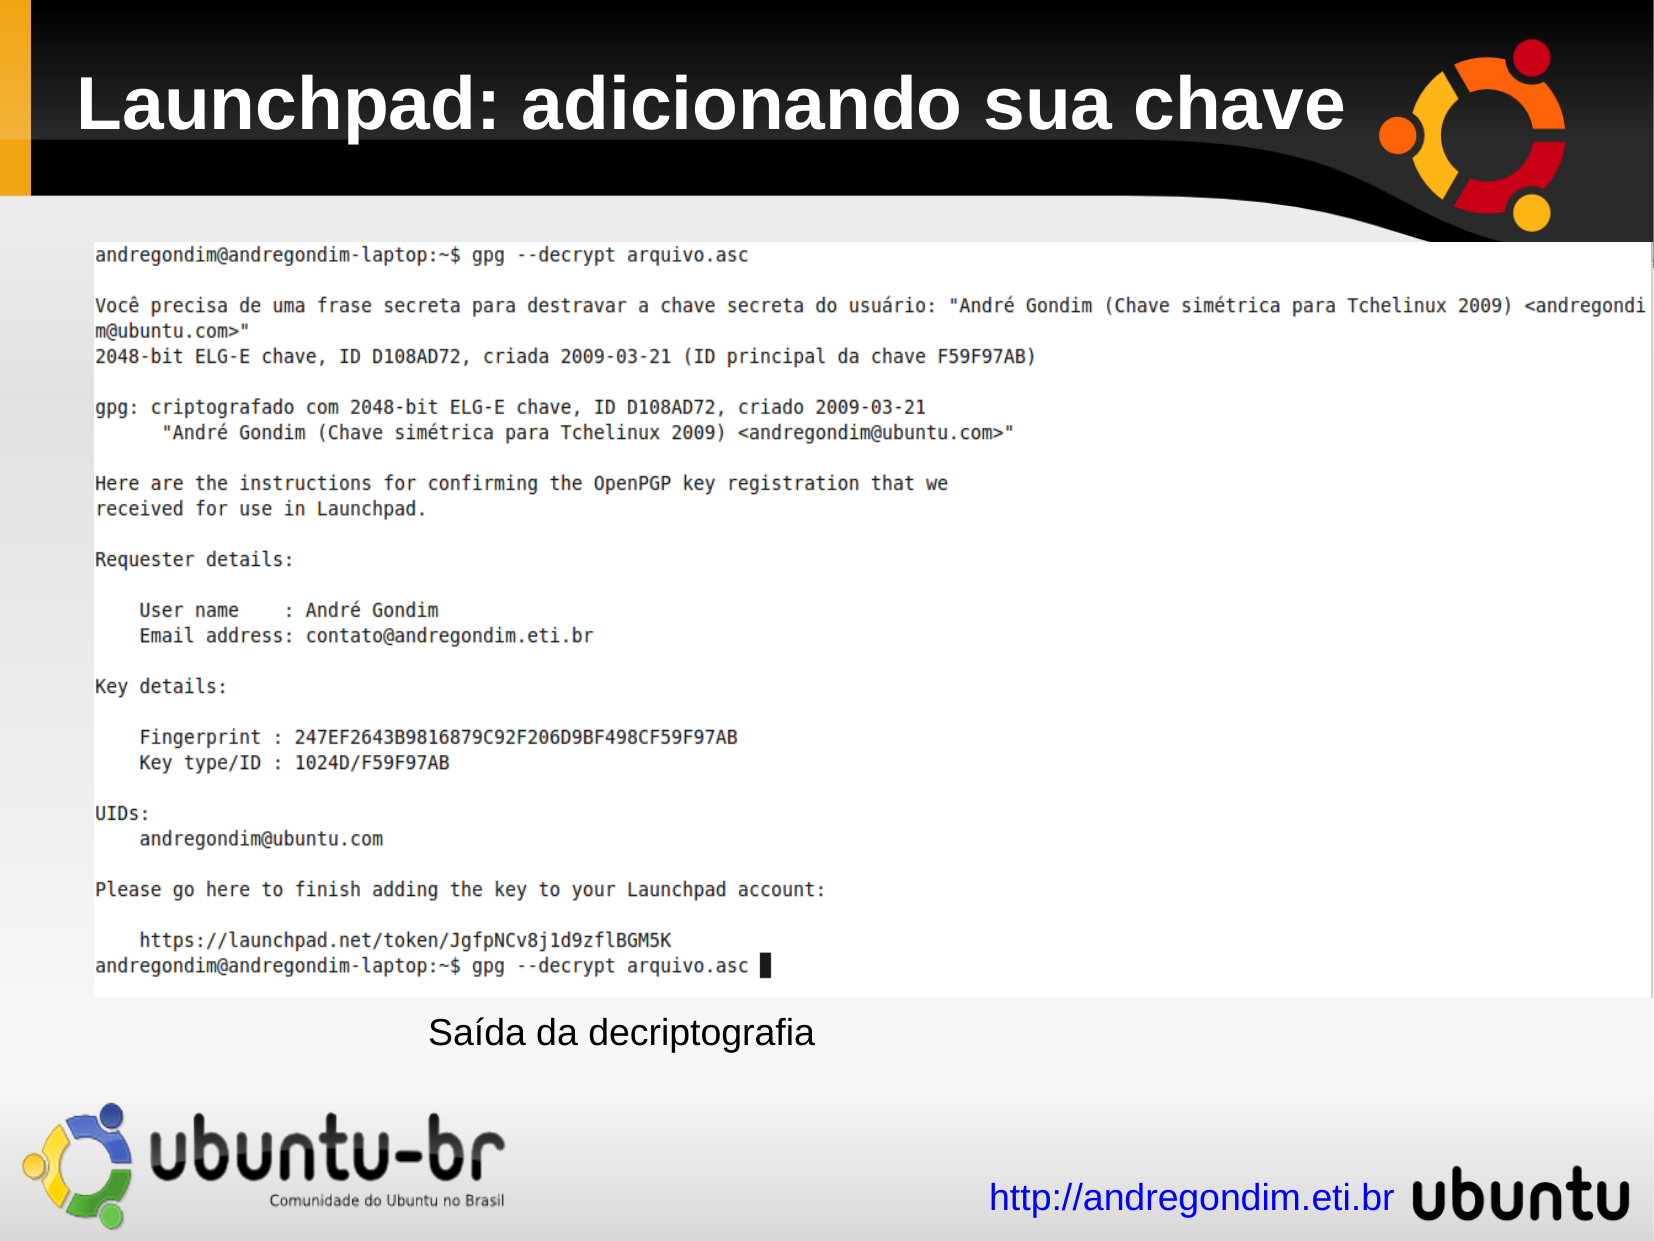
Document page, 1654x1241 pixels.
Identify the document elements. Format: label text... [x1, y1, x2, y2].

title Launchpad: adicionando sua chave [76, 7, 1565, 200]
text_box Saída da decriptografia [413, 1003, 1093, 1061]
picture [0, 0, 1654, 1241]
